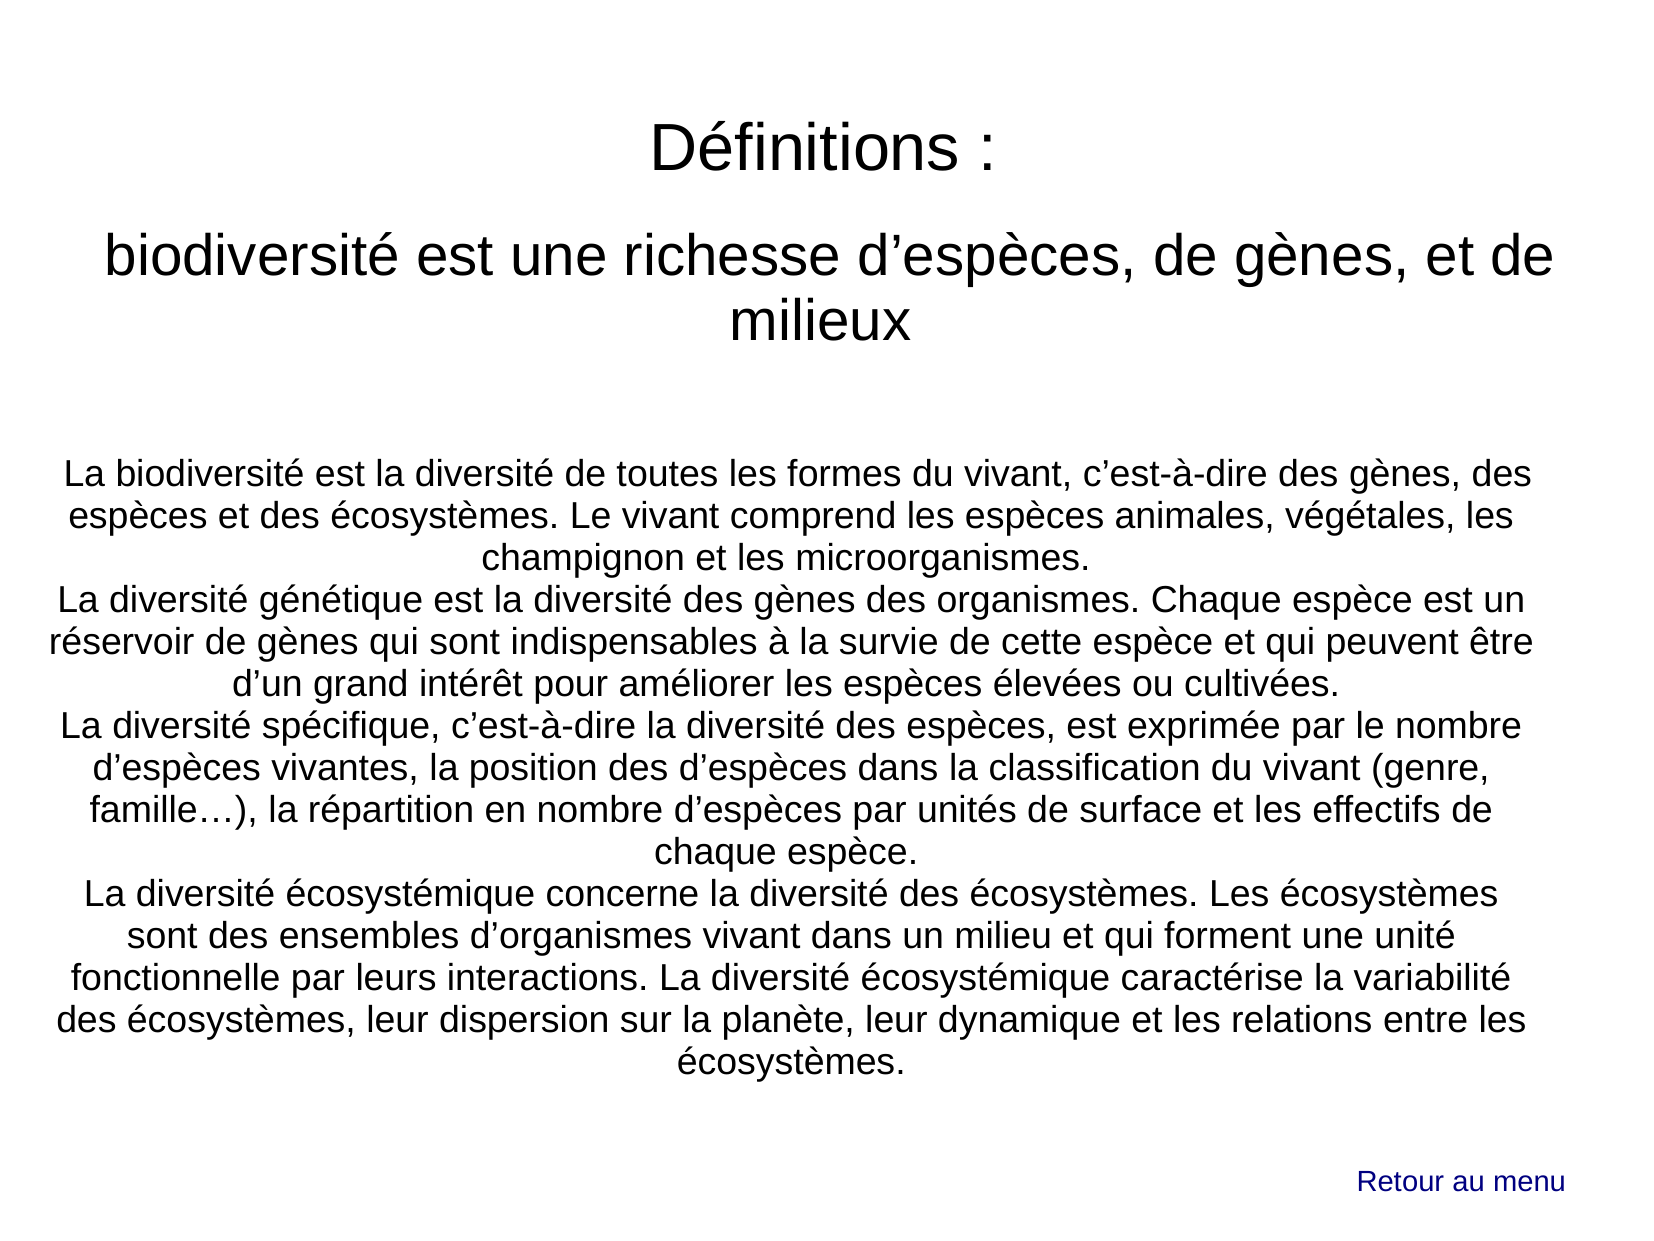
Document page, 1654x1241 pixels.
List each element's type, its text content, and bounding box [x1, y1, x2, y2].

title Retour au menu [1328, 1152, 1595, 1211]
title Définitions : [76, 59, 1565, 191]
title biodiversité est une richesse d’espèces, de gènes, et de milieux [76, 191, 1565, 384]
subtitle La biodiversité est la diversité de toutes les formes du vivant, c’est-à-dire des gènes, des espèces et des écosystèmes. Le vivant comprend les espèces animales, végétales, les champignon et les microorganismes. La diversité génétique est la diversité des gènes des organismes. Chaque espèce est un réservoir de gènes qui sont indispensables à la survie de cette espèce et qui peuvent être d’un grand intérêt pour améliorer les espèces élevées ou cultivées. La diversité spécifique, c’est-à-dire la diversité des espèces, est exprimée par le nombre d’espèces vivantes, la position des d’espèces dans la classification du vivant (genre, famille…), la répartition en nombre d’espèces par unités de surface et les effectifs de chaque espèce. La diversité écosystémique concerne la diversité des écosystèmes. Les écosystèmes sont des ensembles d’organismes vivant dans un milieu et qui forment une unité fonctionnelle par leurs interactions. La diversité écosystémique caractérise la variabilité des écosystèmes, leur dispersion sur la planète, leur dynamique et les relations entre les écosystèmes. [47, 354, 1536, 1182]
